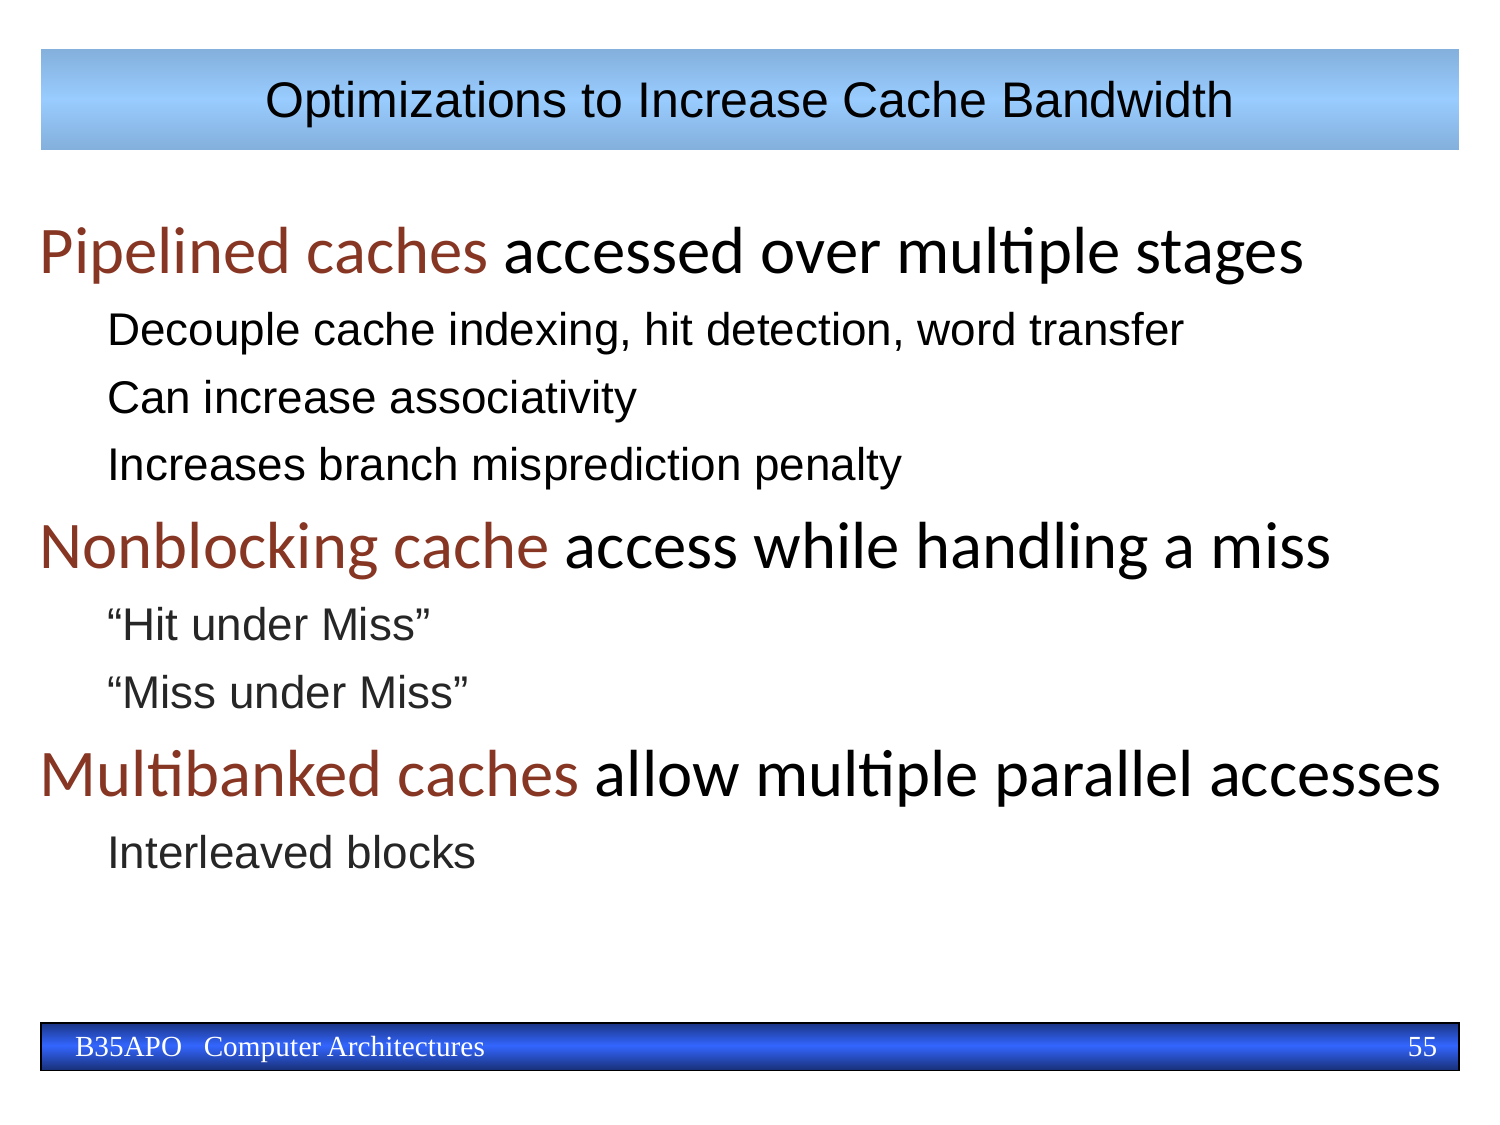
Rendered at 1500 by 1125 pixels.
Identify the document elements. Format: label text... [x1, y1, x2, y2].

text_box Pipelined caches accessed over multiple stages Decouple cache indexing, hit detection, word transfer Can increase associativity Increases branch misprediction penalty Nonblocking cache access while handling a miss “Hit under Miss” “Miss under Miss” Multibanked caches allow multiple parallel accesses Interleaved blocks [25, 199, 1475, 801]
title Optimizations to Increase Cache Bandwidth [41, 49, 1459, 150]
